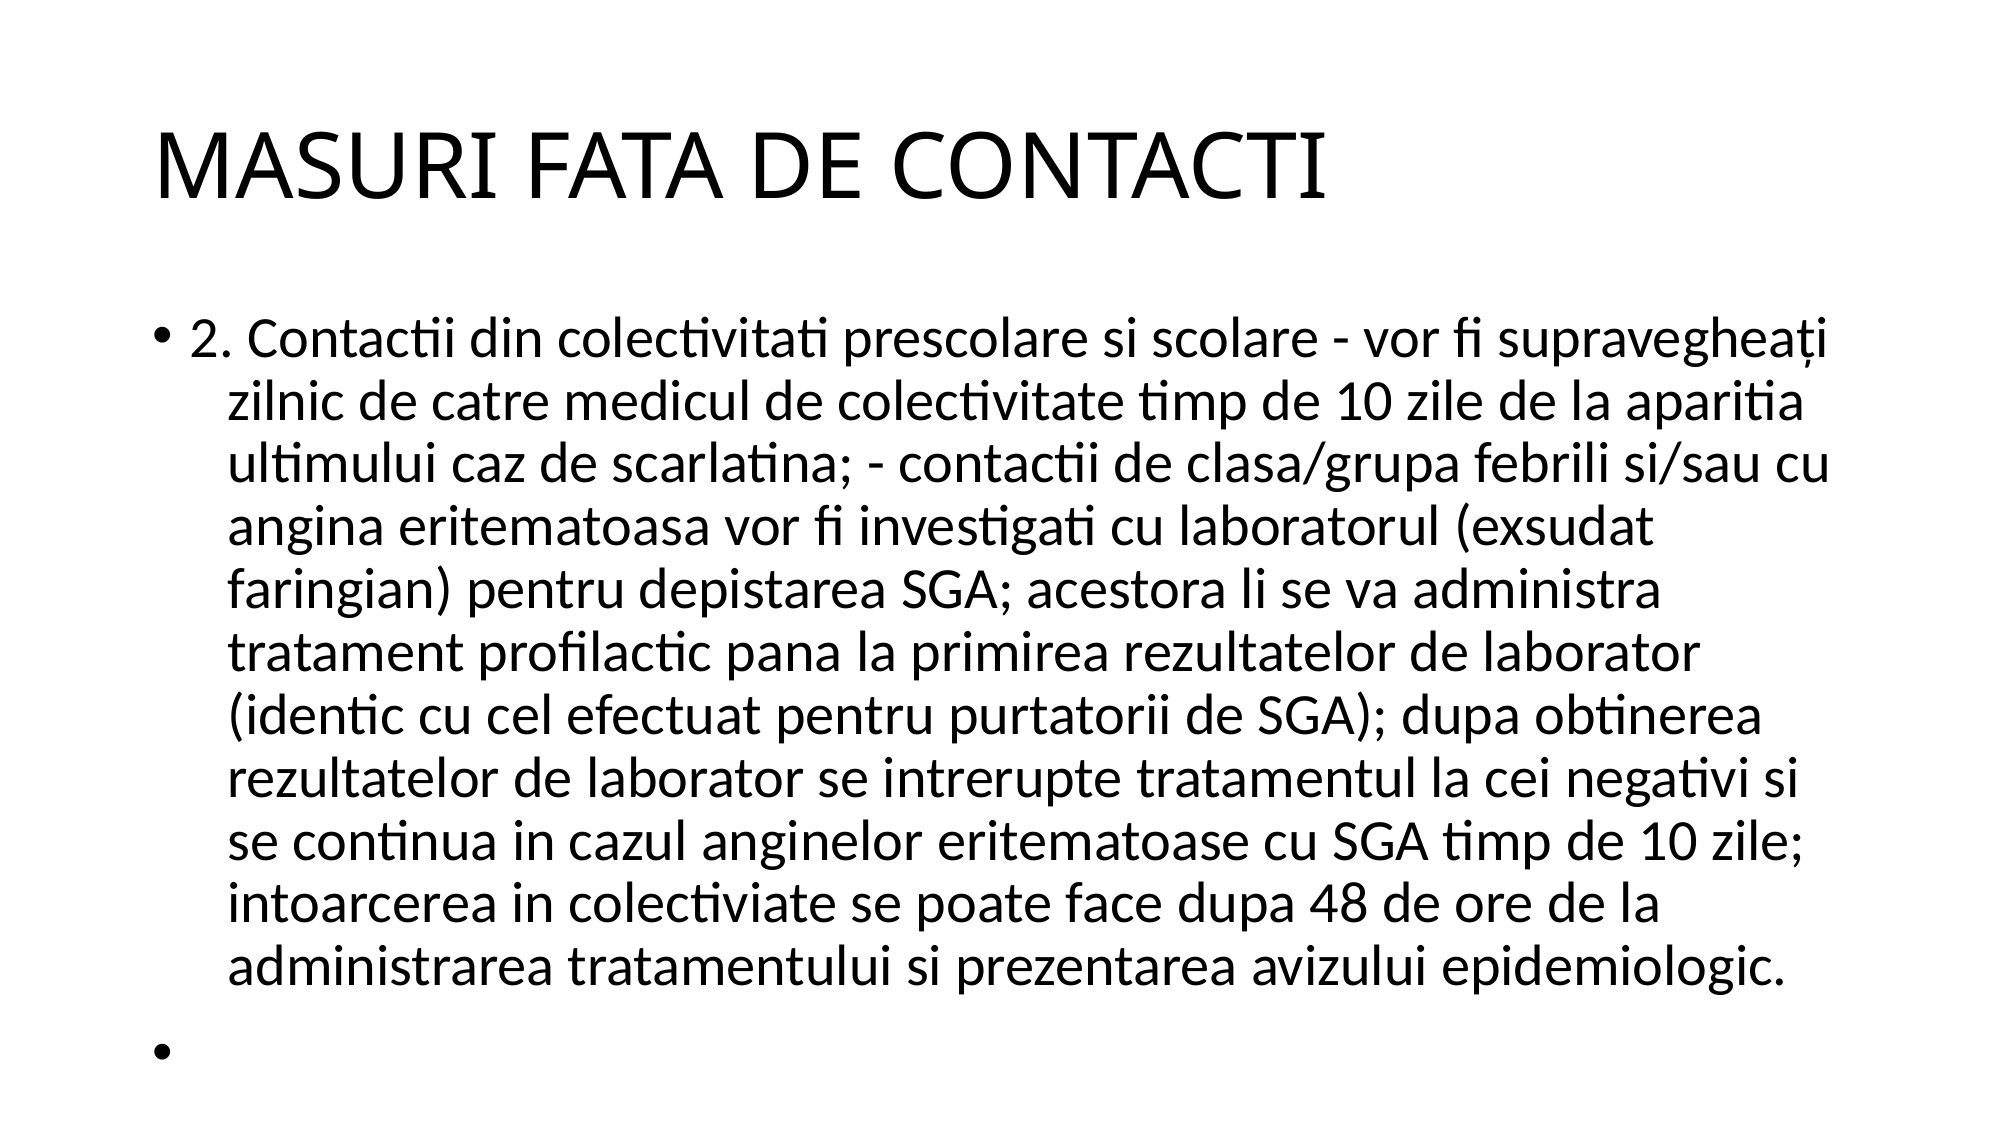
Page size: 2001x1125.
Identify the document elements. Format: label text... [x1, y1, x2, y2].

title MASURI FATA DE CONTACTI [137, 59, 1863, 278]
list 2. Contactii din colectivitati prescolare si scolare - vor fi supravegheaţi zilnic de catre medicul de colectivitate timp de 10 zile de la aparitia ultimului caz de scarlatina; - contactii de clasa/grupa febrili si/sau cu angina eritematoasa vor fi investigati cu laboratorul (exsudat faringian) pentru depistarea SGA; acestora li se va administra tratament profilactic pana la primirea rezultatelor de laborator (identic cu cel efectuat pentru purtatorii de SGA); dupa obtinerea rezultatelor de laborator se intrerupte tratamentul la cei negativi si se continua in cazul anginelor eritematoase cu SGA timp de 10 zile; intoarcerea in colectiviate se poate face dupa 48 de ore de la administrarea tratamentului si prezentarea avizului epidemiologic. [137, 299, 1863, 1014]
